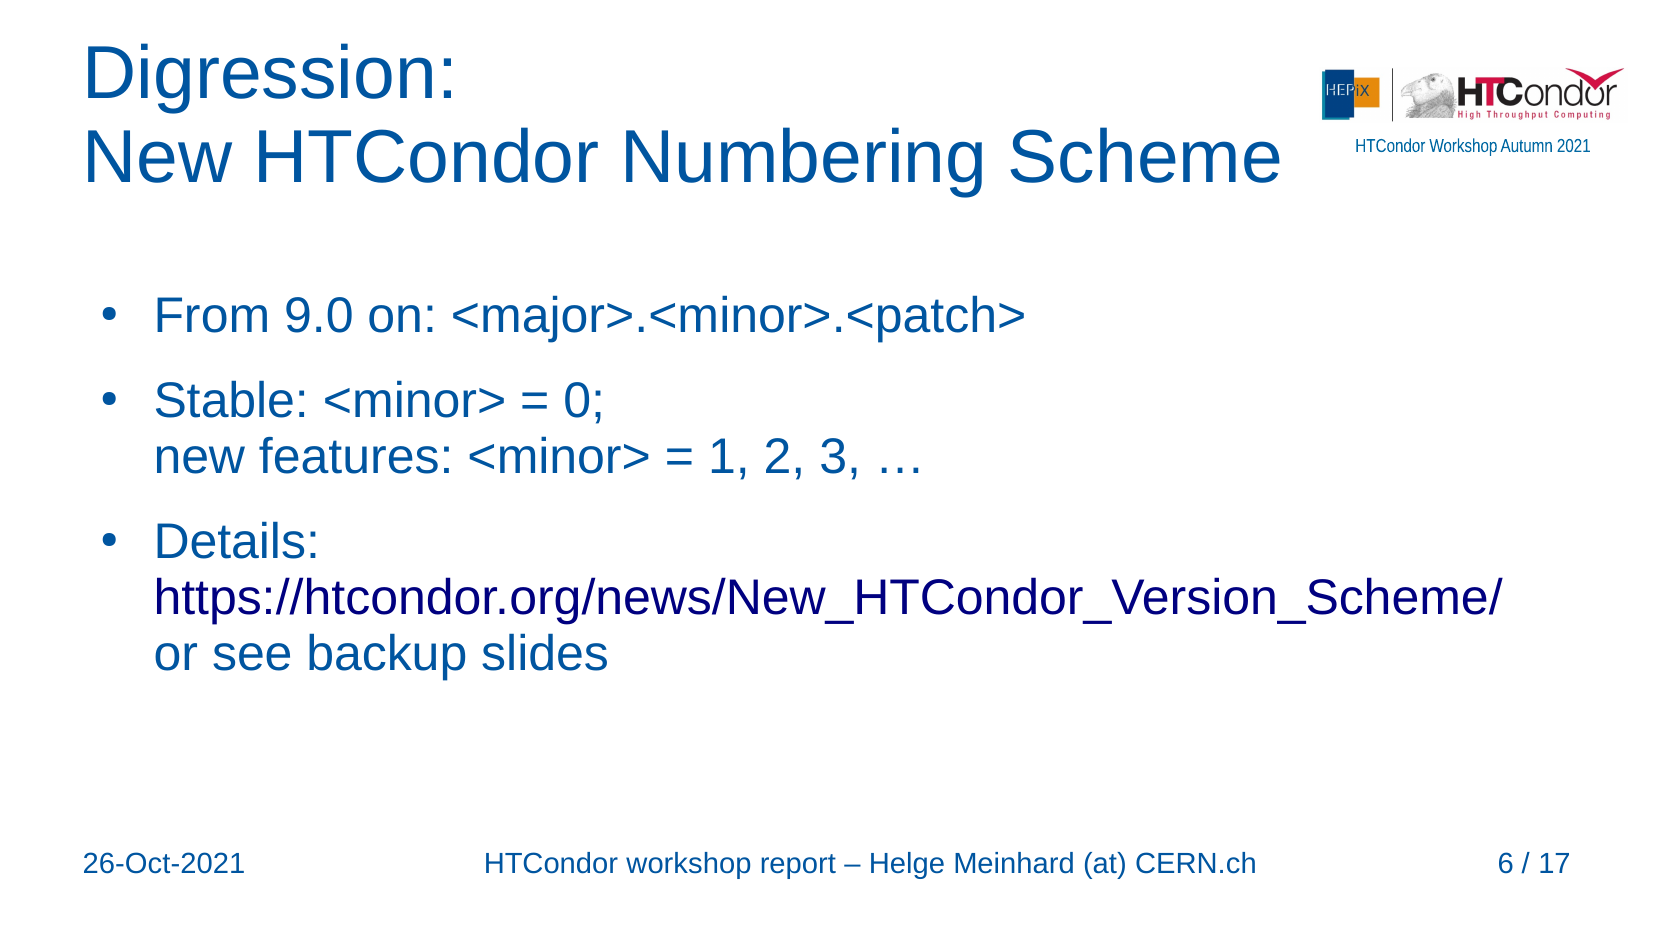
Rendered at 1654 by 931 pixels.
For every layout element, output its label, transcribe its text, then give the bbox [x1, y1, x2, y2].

title Digression: New HTCondor Numbering Scheme [82, 30, 1308, 199]
list From 9.0 on: <major>.<minor>.<patch> Stable: <minor> = 0; new features: <minor> = 1, 2, 3, … Details: https://htcondor.org/news/New_HTCondor_Version_Scheme/ or see backup slides [82, 287, 1571, 827]
